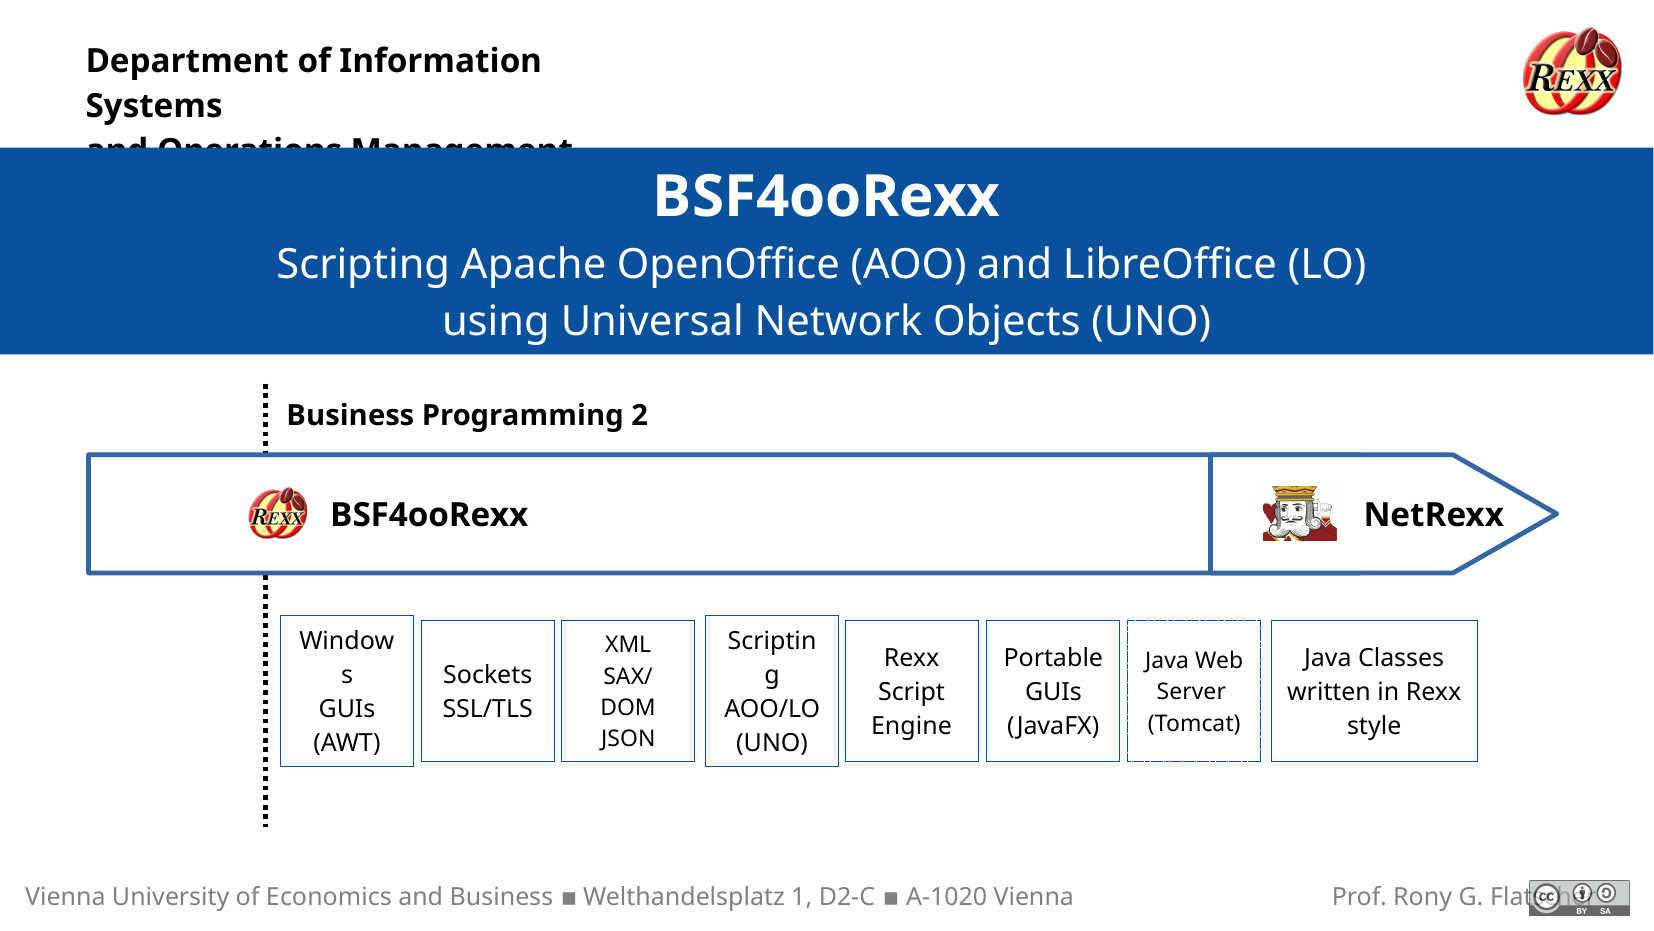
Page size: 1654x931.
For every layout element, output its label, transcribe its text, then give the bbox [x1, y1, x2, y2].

picture [1522, 22, 1623, 124]
text_box Portable GUIs (JavaFX) [986, 620, 1120, 762]
text_box NetRexx [1210, 454, 1557, 573]
text_box Sockets SSL/TLS [421, 620, 555, 762]
title BSF4ooRexx Scripting Apache OpenOffice (AOO) and LibreOffice (LO) using Universal Network Objects (UNO) [0, 147, 1654, 355]
text_box BSF4ooRexx [88, 454, 1210, 573]
text_box Java Classes written in Rexx style [1271, 620, 1478, 762]
text_box Windows GUIs (AWT) [280, 620, 414, 762]
text_box Business Programming 2 [271, 386, 715, 440]
picture [248, 484, 308, 544]
text_box Rexx Script Engine [845, 620, 979, 762]
text_box Scripting AOO/LO (UNO) [705, 620, 839, 762]
picture [1263, 486, 1337, 541]
text_box XML SAX/DOM JSON [561, 620, 695, 762]
text_box Java Web Server (Tomcat) [1127, 620, 1261, 762]
